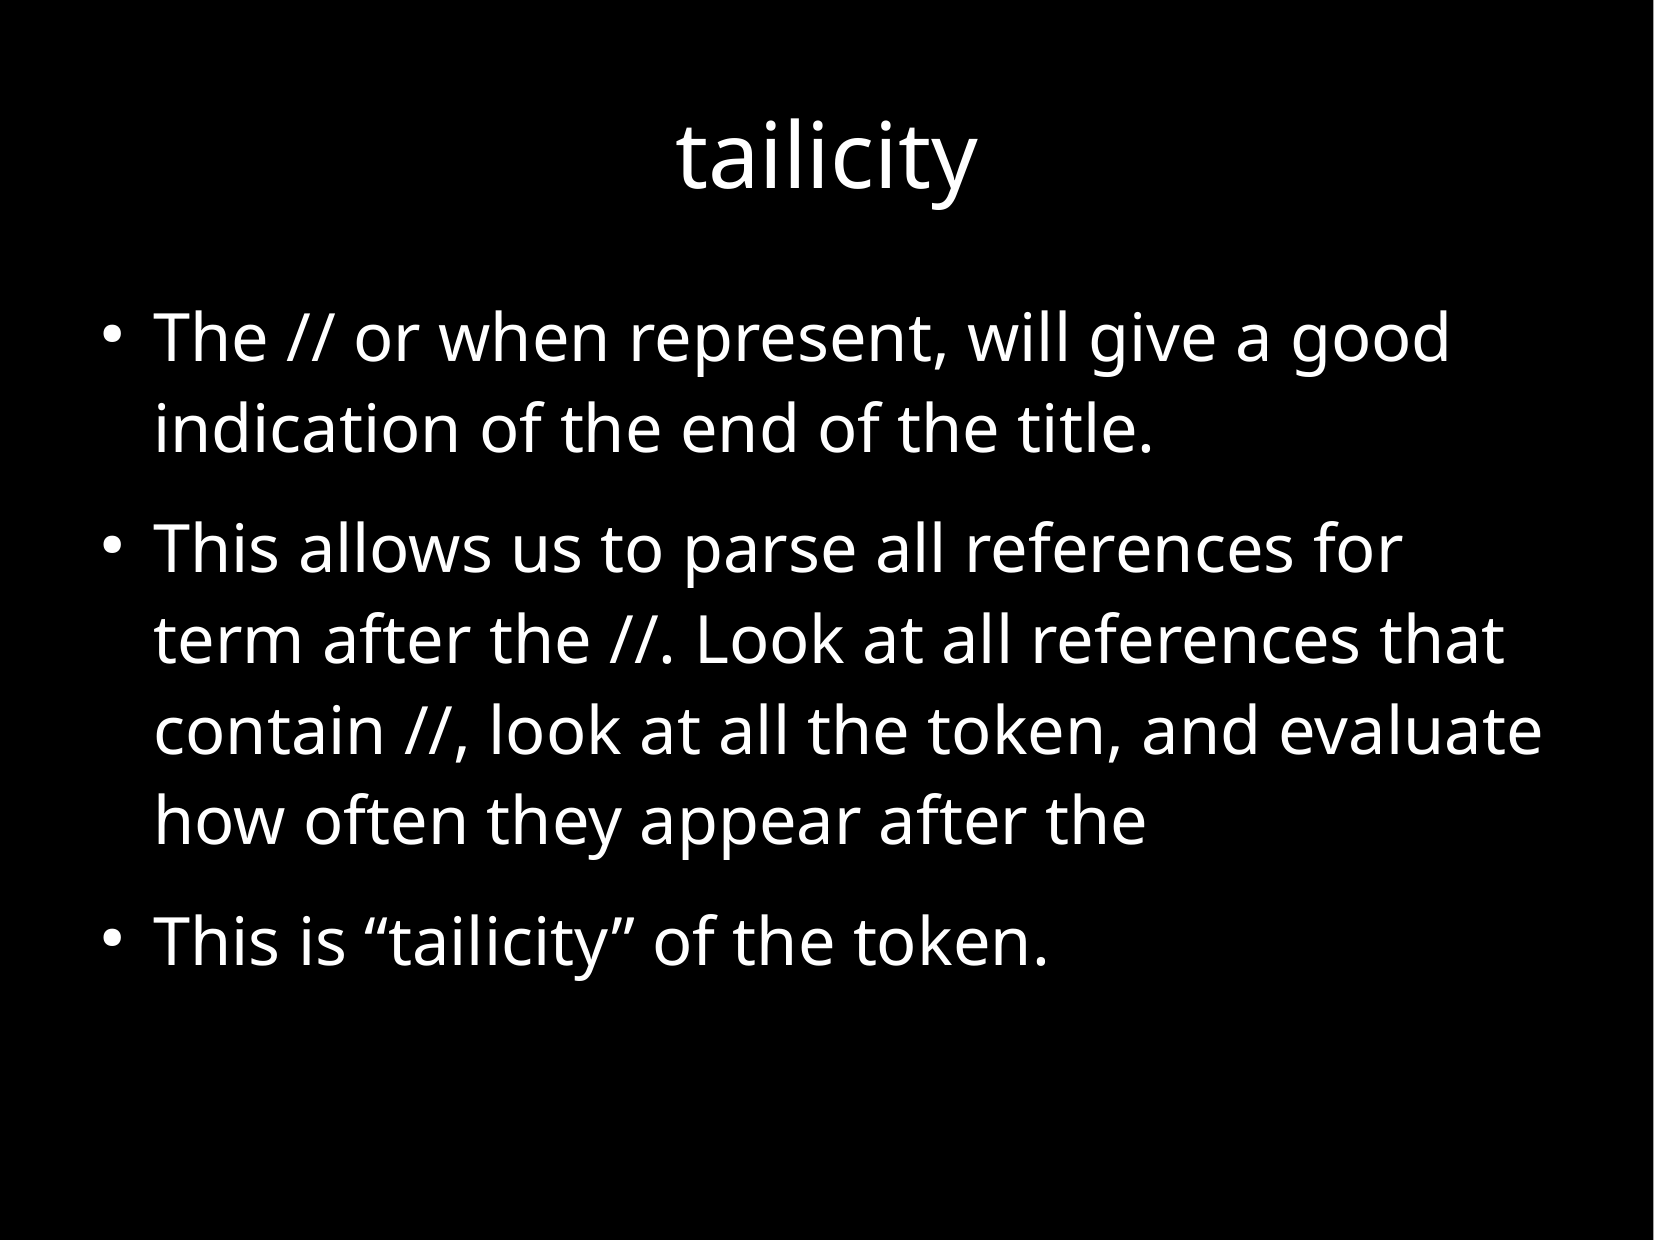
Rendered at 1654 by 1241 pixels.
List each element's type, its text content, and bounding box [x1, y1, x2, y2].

title tailicity [82, 49, 1571, 257]
list The // or when represent, will give a good indication of the end of the title. This allows us to parse all references for term after the //. Look at all references that contain //, look at all the token, and evaluate how often they appear after the This is “tailicity” of the token. [82, 290, 1571, 1010]
